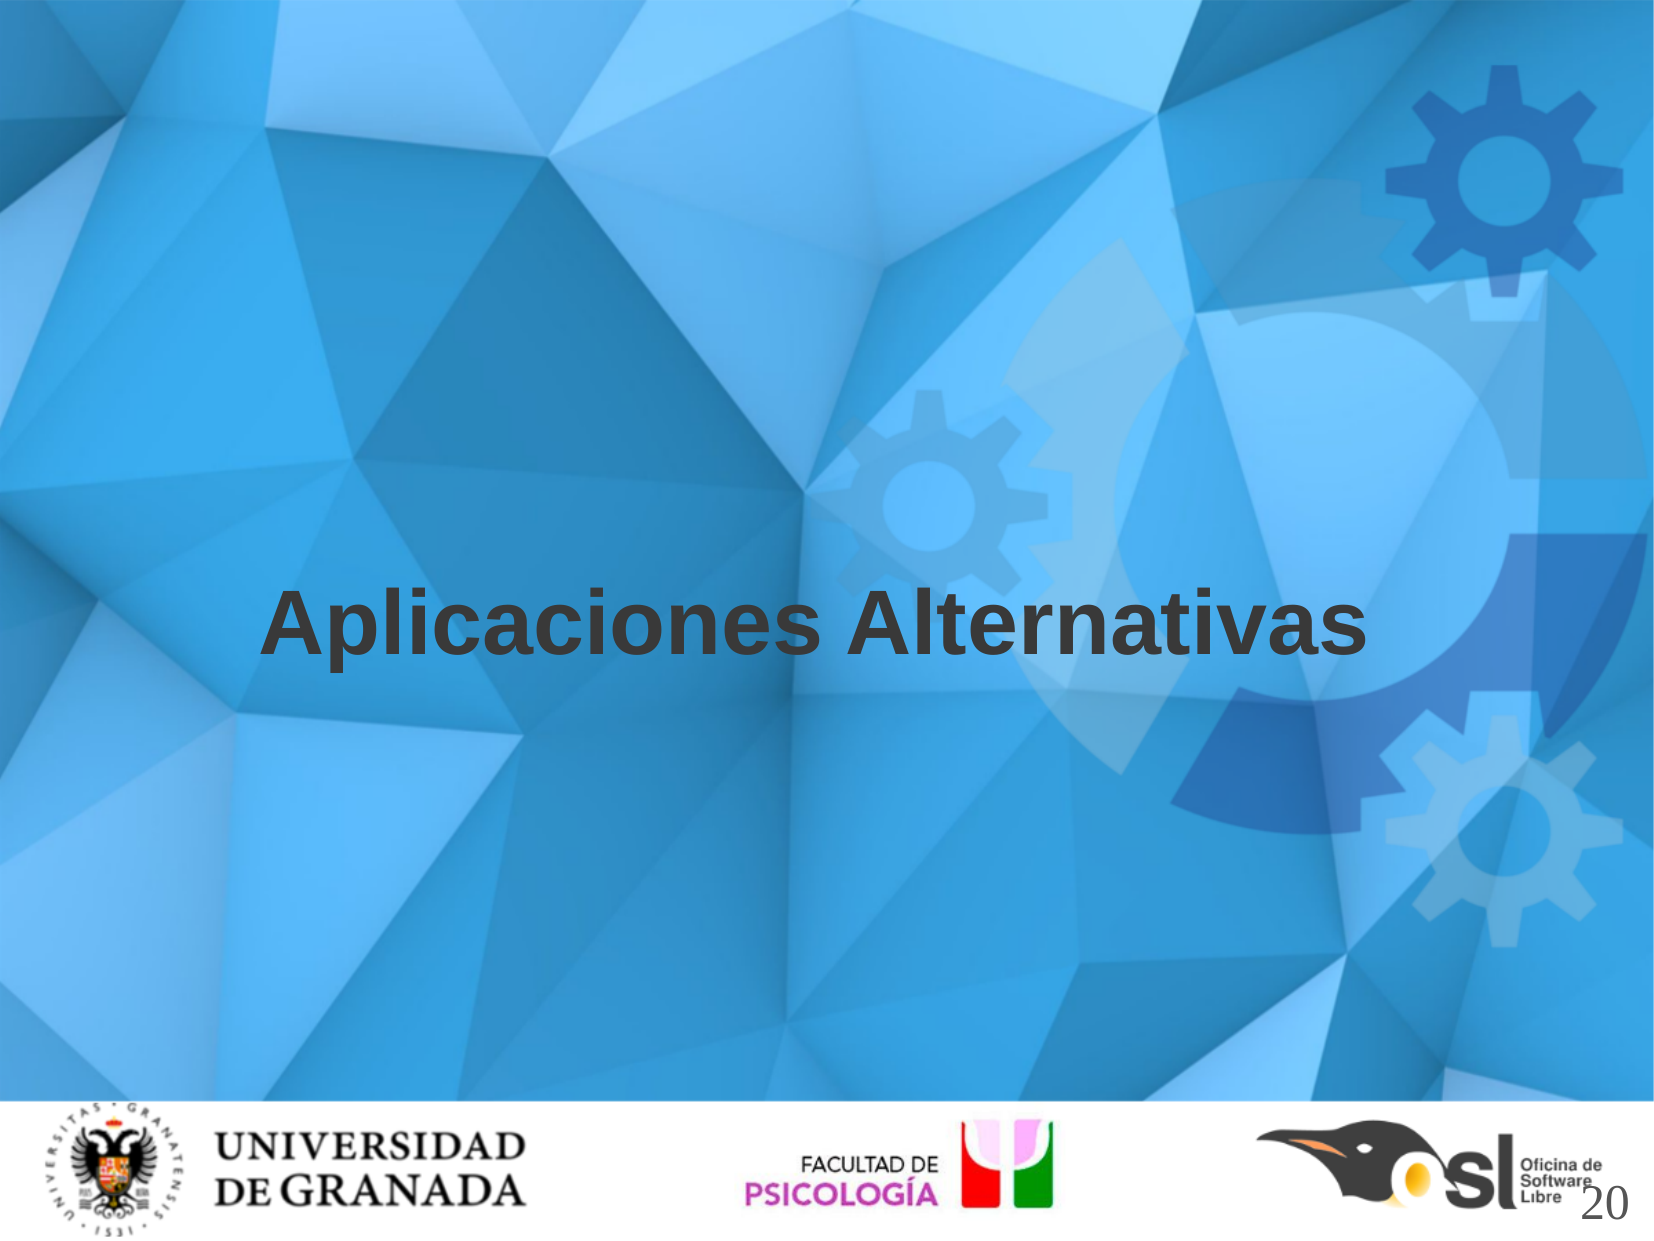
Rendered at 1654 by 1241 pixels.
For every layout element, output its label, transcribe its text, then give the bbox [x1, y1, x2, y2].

title Aplicaciones Alternativas [70, 519, 1559, 727]
picture [0, 0, 1654, 1241]
